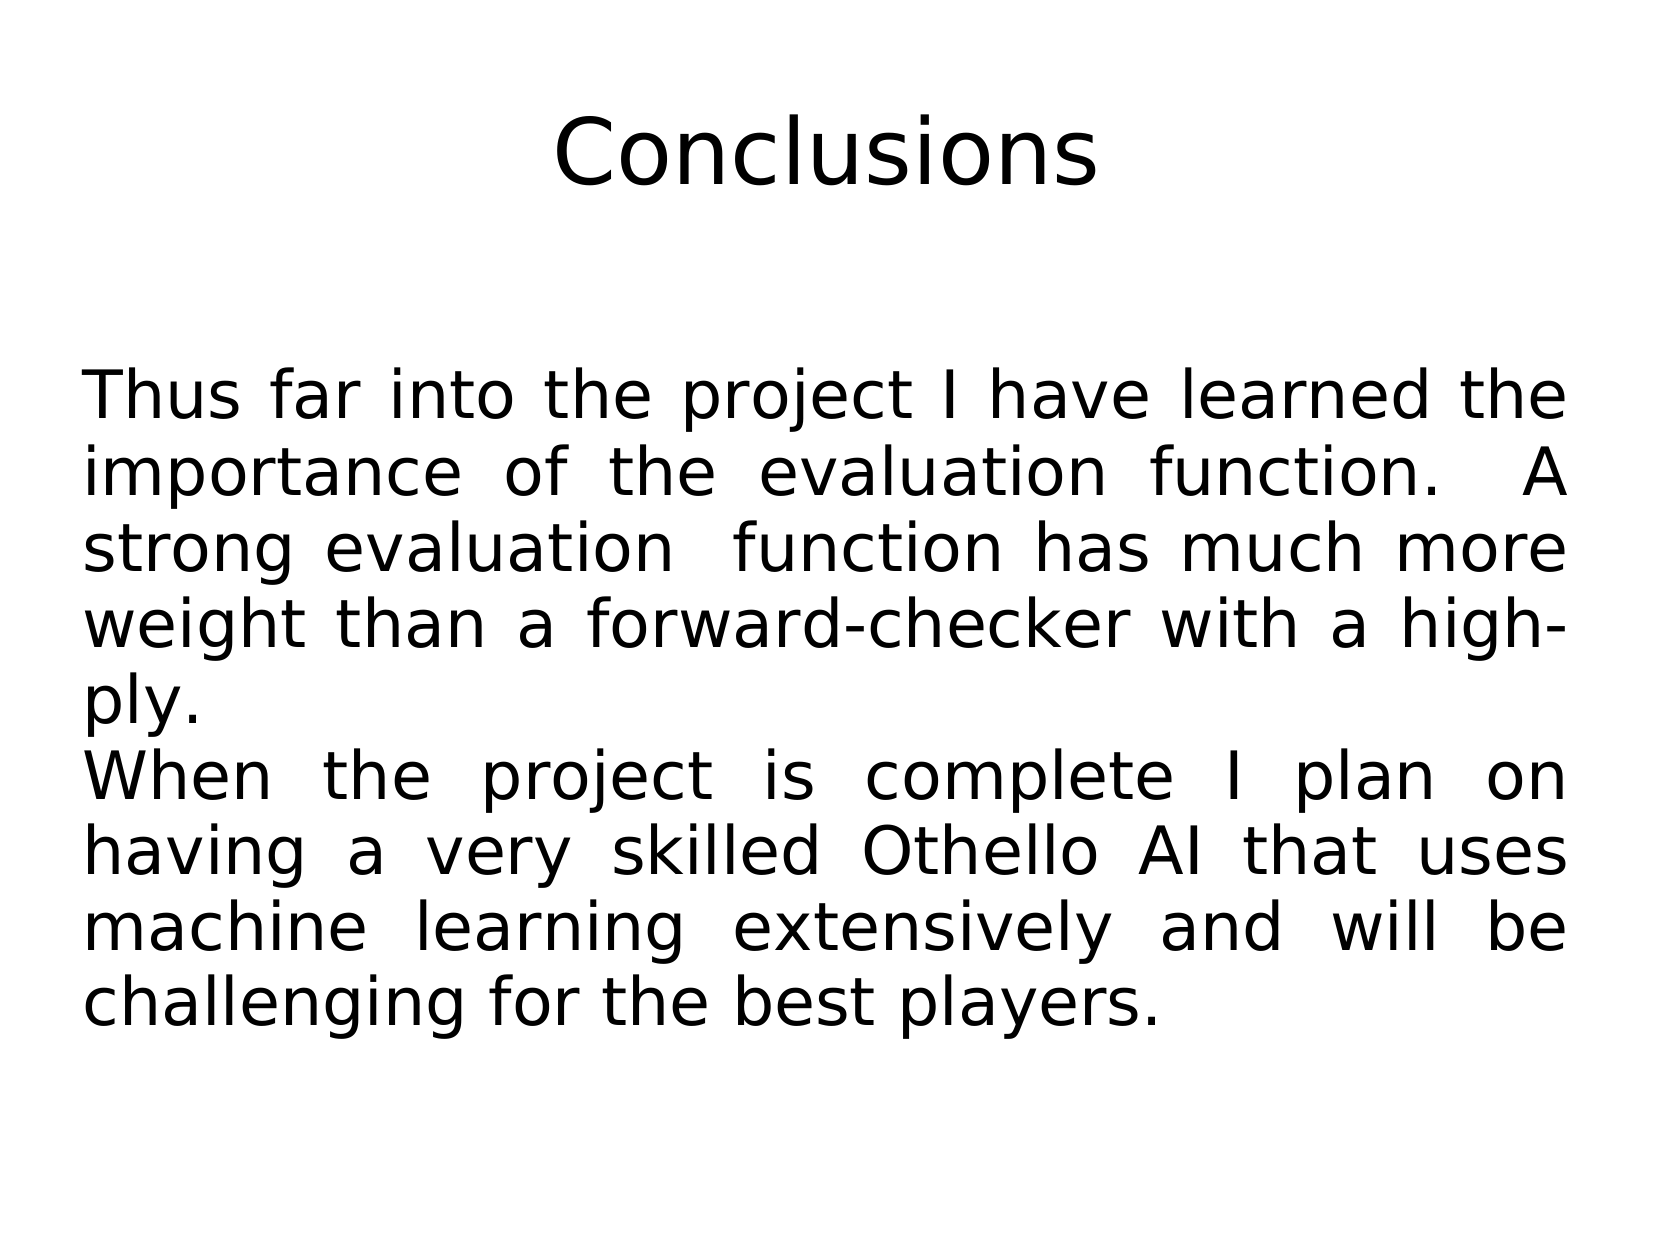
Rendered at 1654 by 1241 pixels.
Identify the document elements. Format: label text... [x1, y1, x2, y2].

subtitle Thus far into the project I have learned the importance of the evaluation function. A strong evaluation function has much more weight than a forward-checker with a high-ply. When the project is complete I plan on having a very skilled Othello AI that uses machine learning extensively and will be challenging for the best players. [82, 290, 1571, 1109]
title Conclusions [82, 49, 1571, 257]
